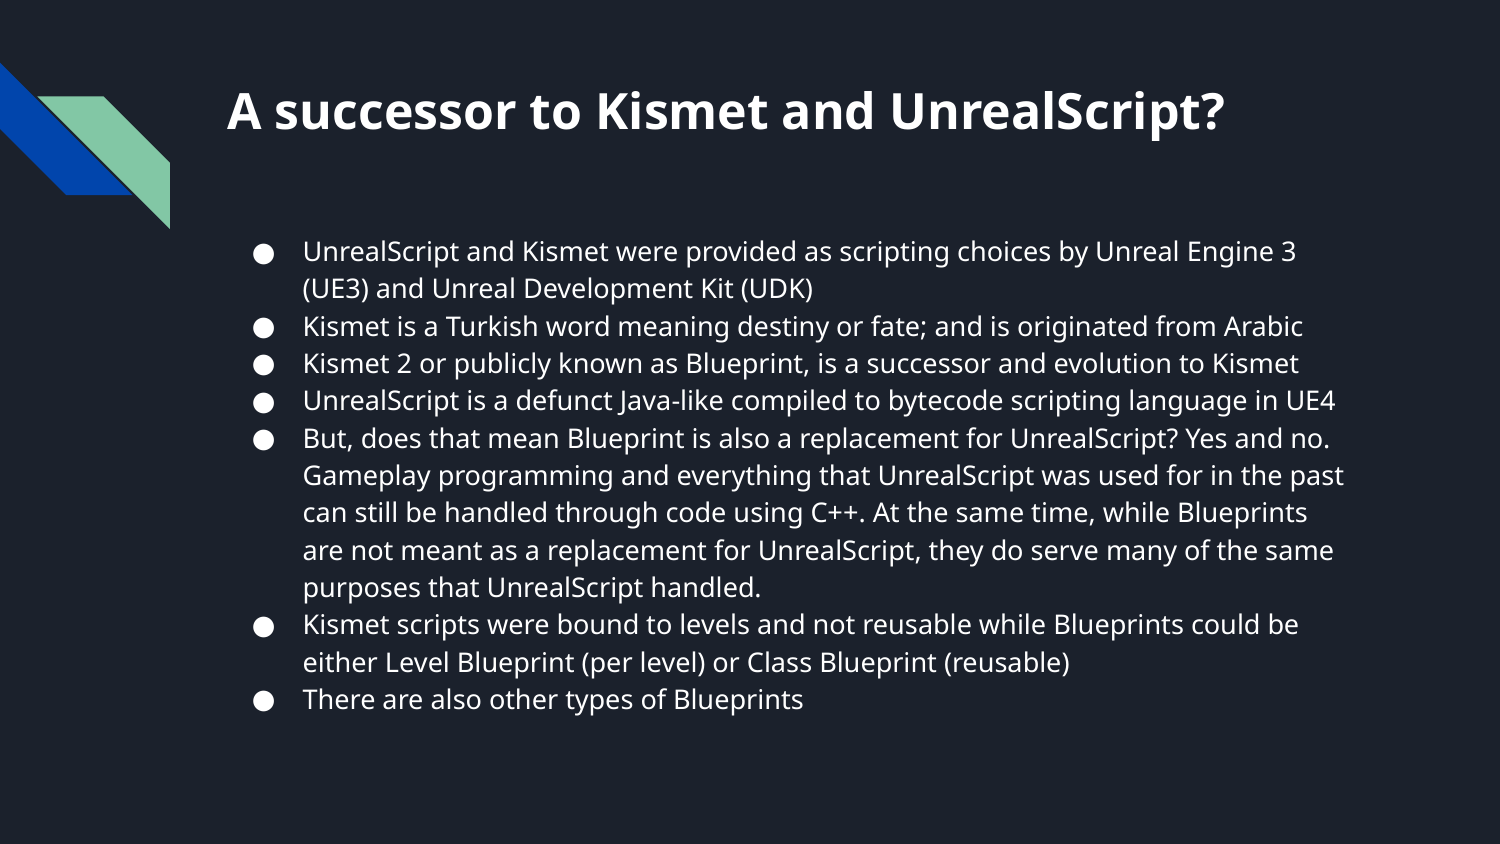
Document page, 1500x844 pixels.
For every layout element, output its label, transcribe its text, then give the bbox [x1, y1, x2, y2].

text_box A successor to Kismet and UnrealScript? [212, 64, 1368, 214]
text_box UnrealScript and Kismet were provided as scripting choices by Unreal Engine 3 (UE3) and Unreal Development Kit (UDK) Kismet is a Turkish word meaning destiny or fate; and is originated from Arabic Kismet 2 or publicly known as Blueprint, is a successor and evolution to Kismet UnrealScript is a defunct Java-like compiled to bytecode scripting language in UE4 But, does that mean Blueprint is also a replacement for UnrealScript? Yes and no. Gameplay programming and everything that UnrealScript was used for in the past can still be handled through code using C++. At the same time, while Blueprints are not meant as a replacement for UnrealScript, they do serve many of the same purposes that UnrealScript handled. Kismet scripts were bound to levels and not reusable while Blueprints could be either Level Blueprint (per level) or Class Blueprint (reusable) There are also other types of Blueprints [212, 214, 1368, 735]
